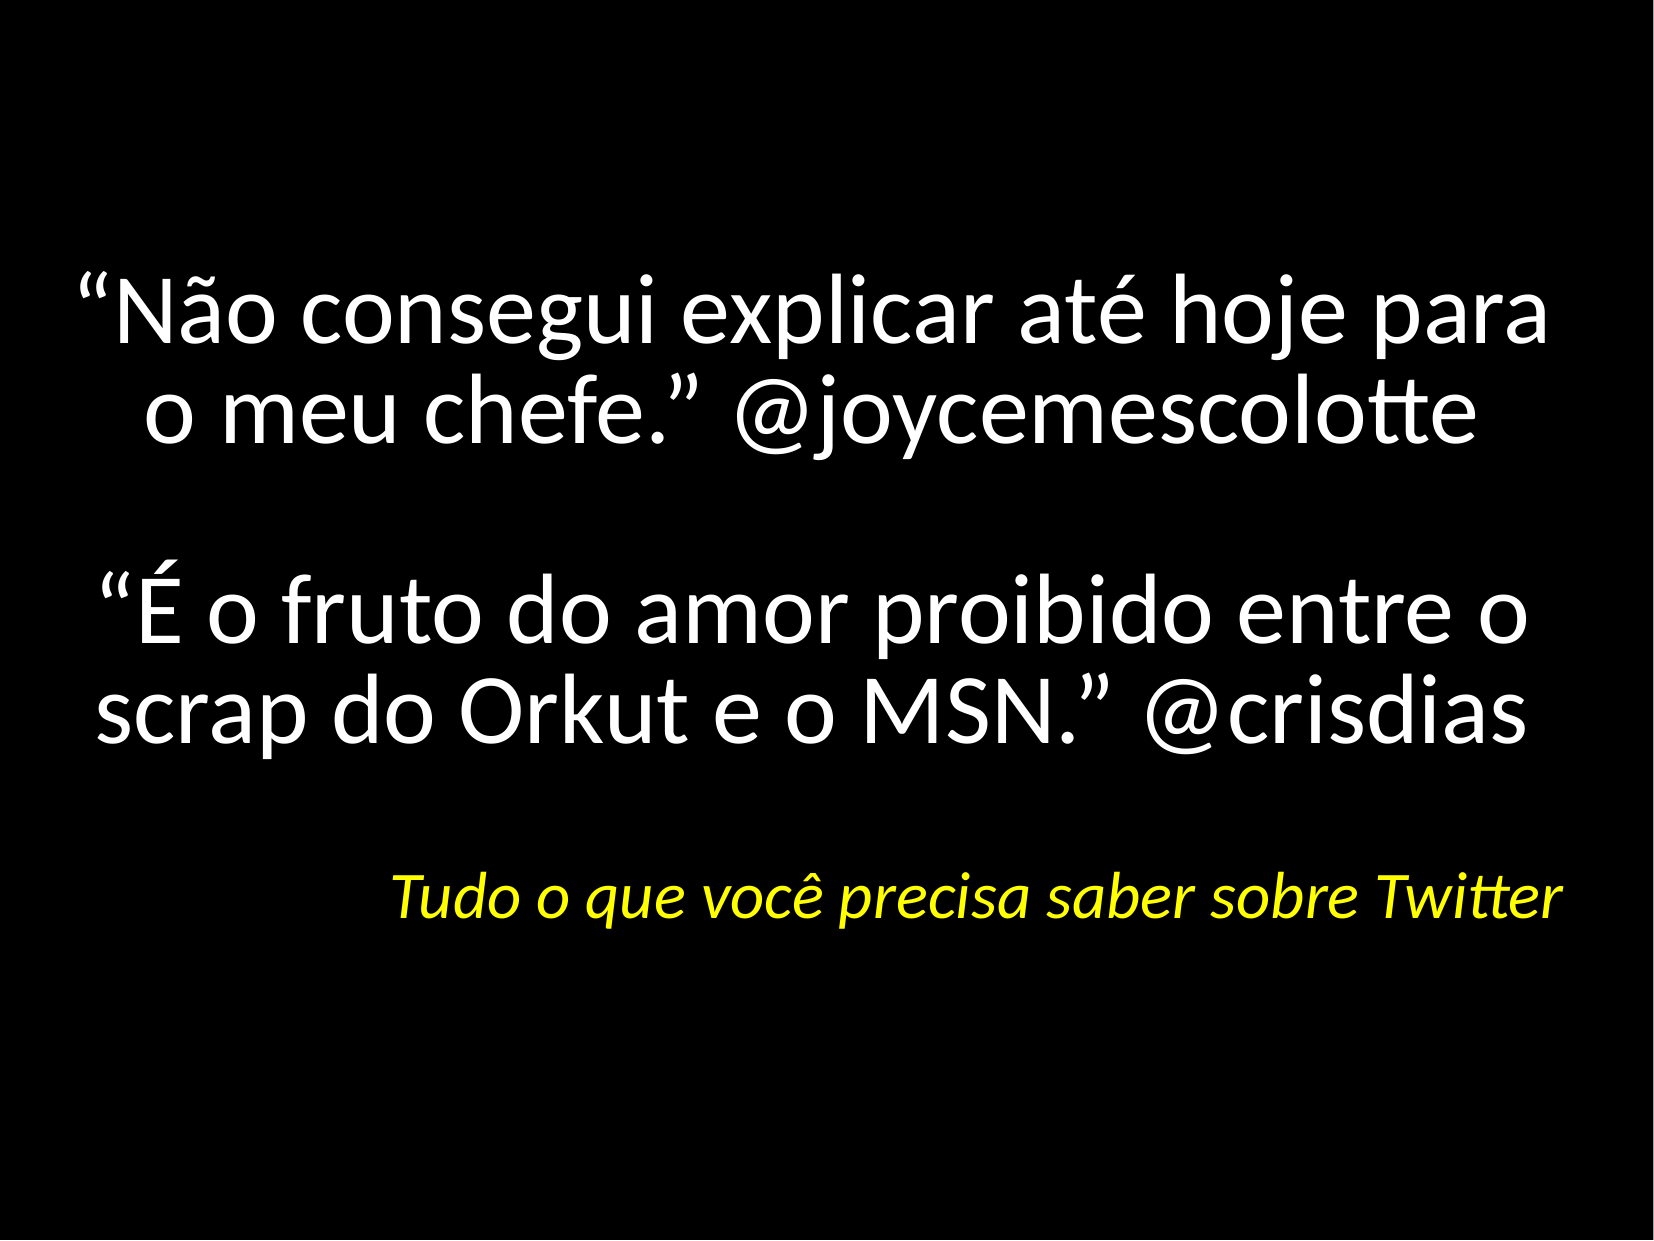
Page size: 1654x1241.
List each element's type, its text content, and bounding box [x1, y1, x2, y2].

subtitle “Não consegui explicar até hoje para o meu chefe.” @joycemescolotte “É o fruto do amor proibido entre o scrap do Orkut e o MSN.” @crisdias Tudo o que você precisa saber sobre Twitter [59, 47, 1565, 1156]
